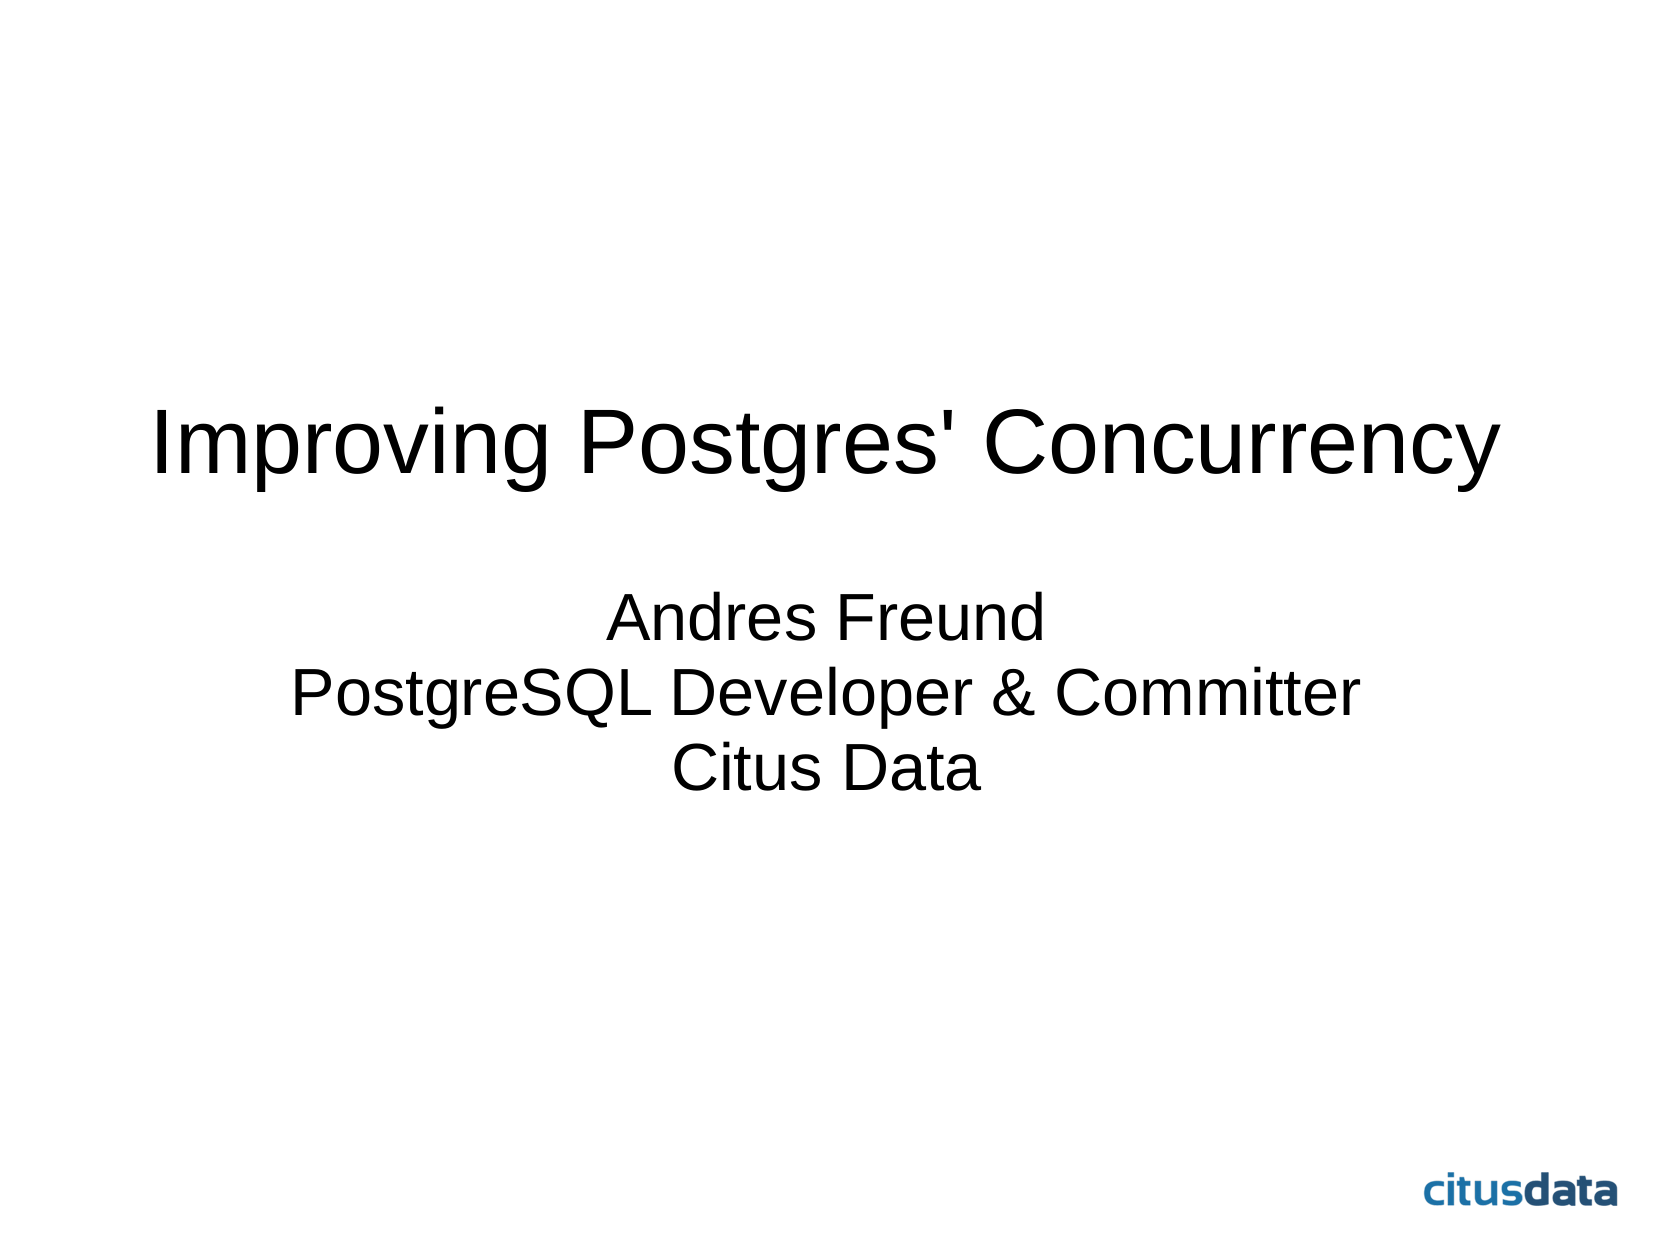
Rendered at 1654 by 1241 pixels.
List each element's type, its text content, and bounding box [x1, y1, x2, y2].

subtitle Andres Freund PostgreSQL Developer & Committer Citus Data [82, 290, 1571, 1096]
picture [1420, 1167, 1622, 1209]
